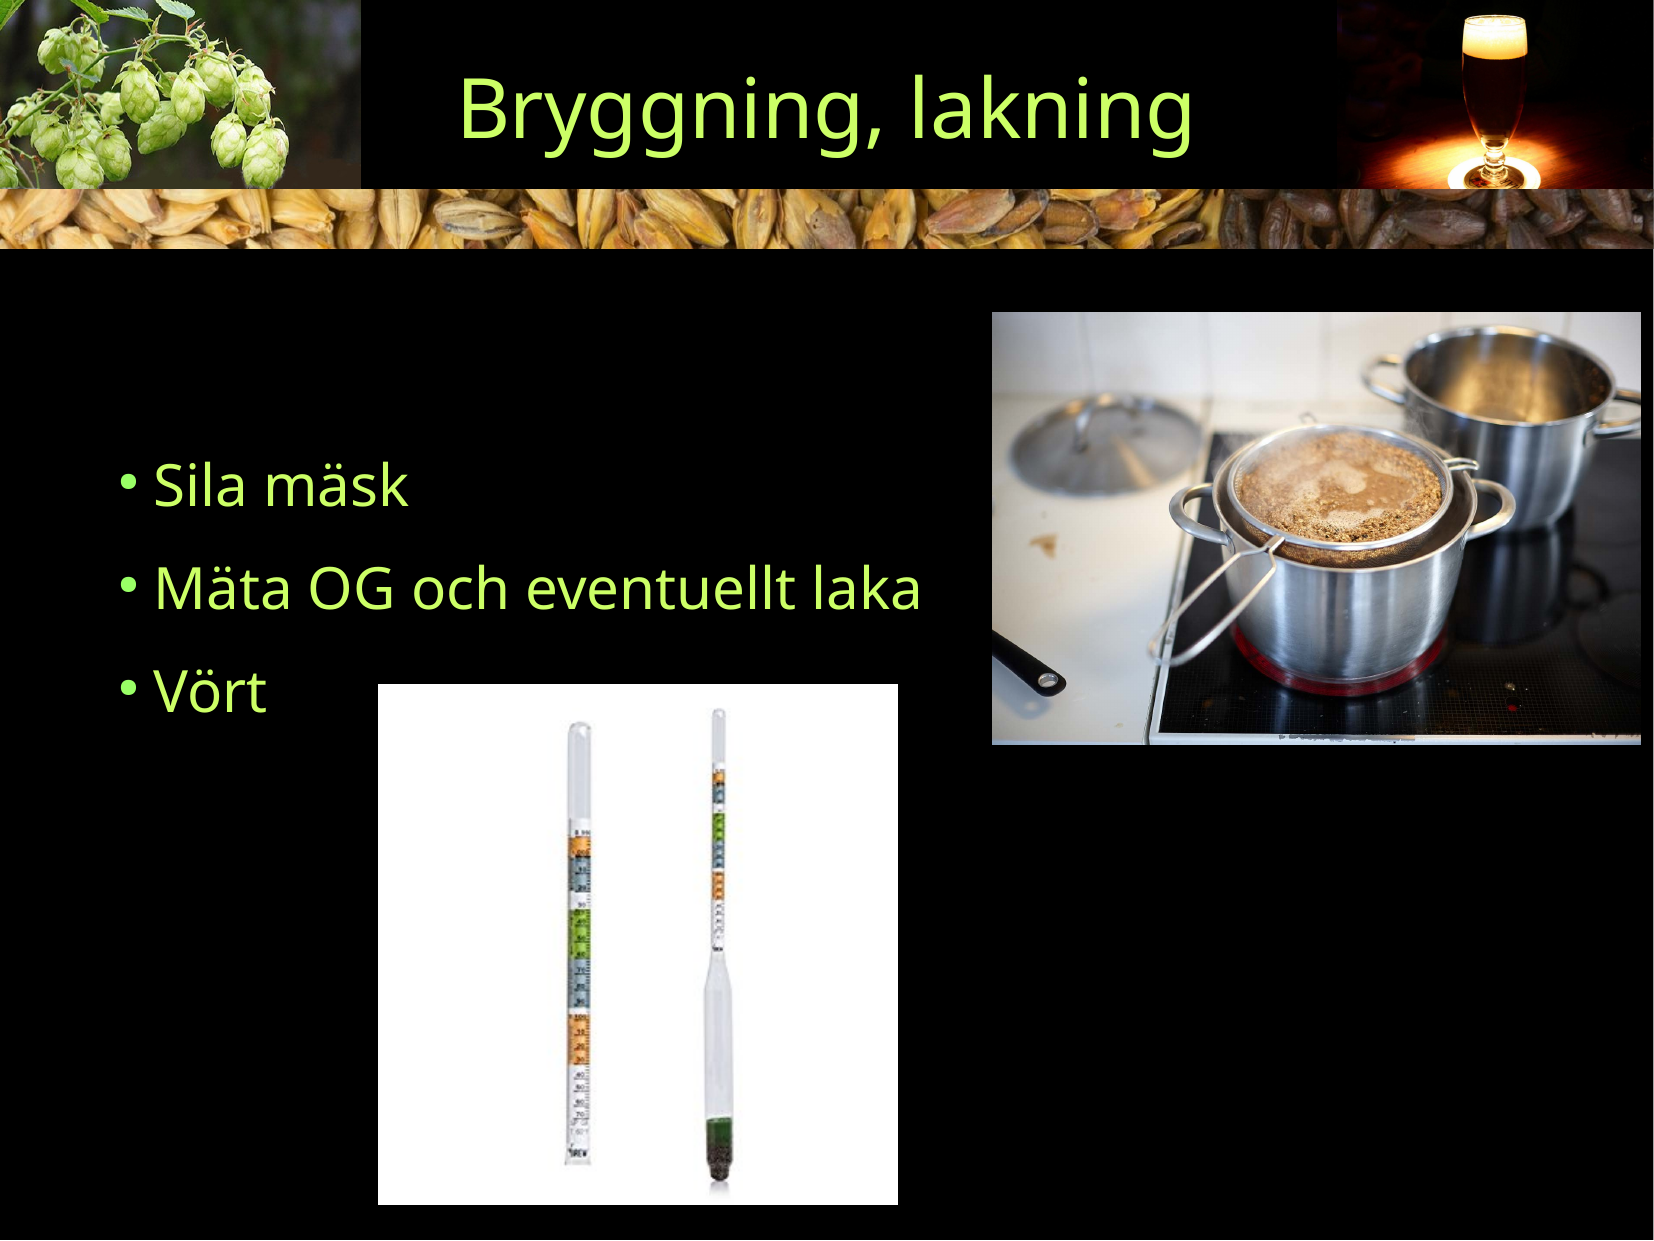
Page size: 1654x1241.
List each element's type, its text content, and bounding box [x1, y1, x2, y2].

picture [378, 684, 898, 1205]
title Bryggning, lakning [361, 49, 1337, 143]
list Sila mäsk Mäta OG och eventuellt laka Vört [82, 307, 1571, 1205]
title [361, 143, 1337, 189]
picture [0, 0, 1654, 249]
picture [992, 312, 1641, 745]
